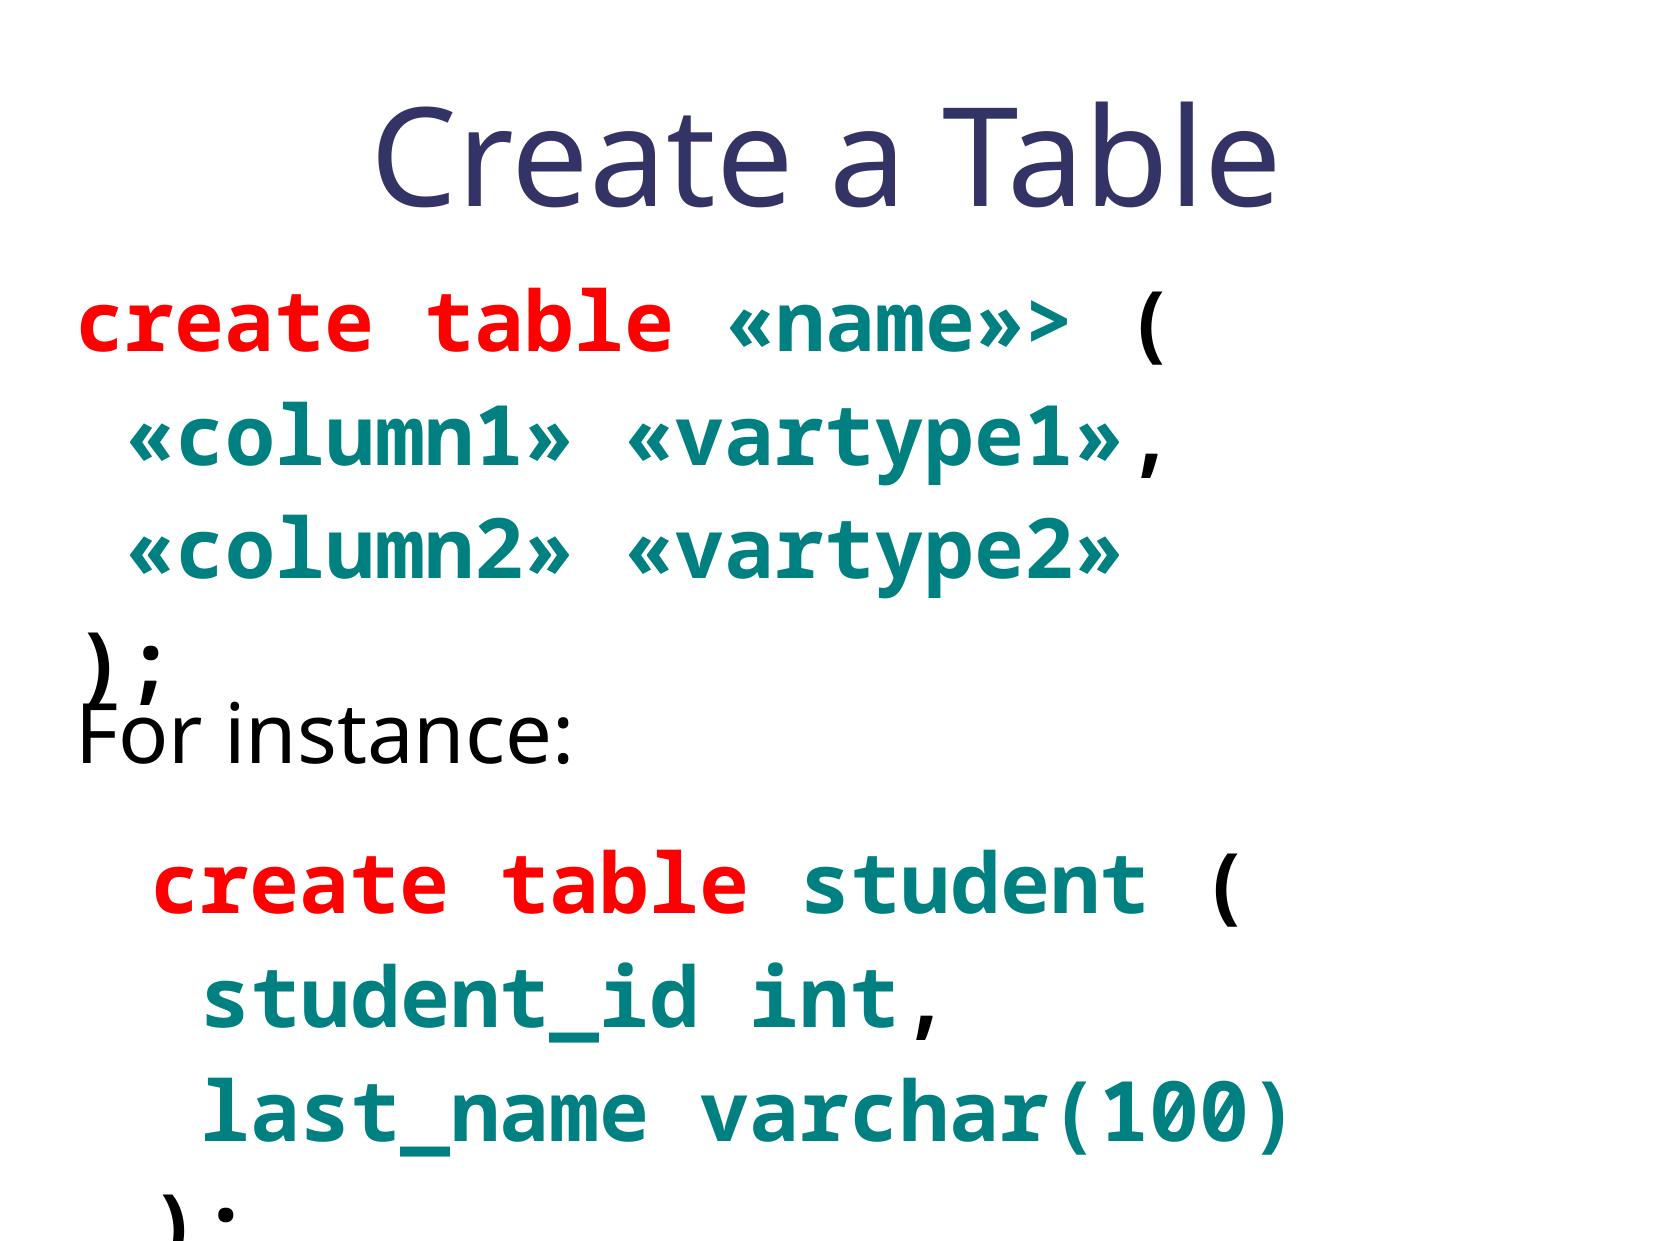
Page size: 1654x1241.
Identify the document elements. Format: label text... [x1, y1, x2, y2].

title Create a Table [82, 56, 1571, 250]
text_box create table student ( student_id int, last_name varchar(100) ); [150, 865, 1654, 1210]
text_box For instance: [75, 675, 1654, 865]
subtitle create table «name»> ( «column1» «vartype1», «column2» «vartype2» ); [75, 262, 1613, 647]
